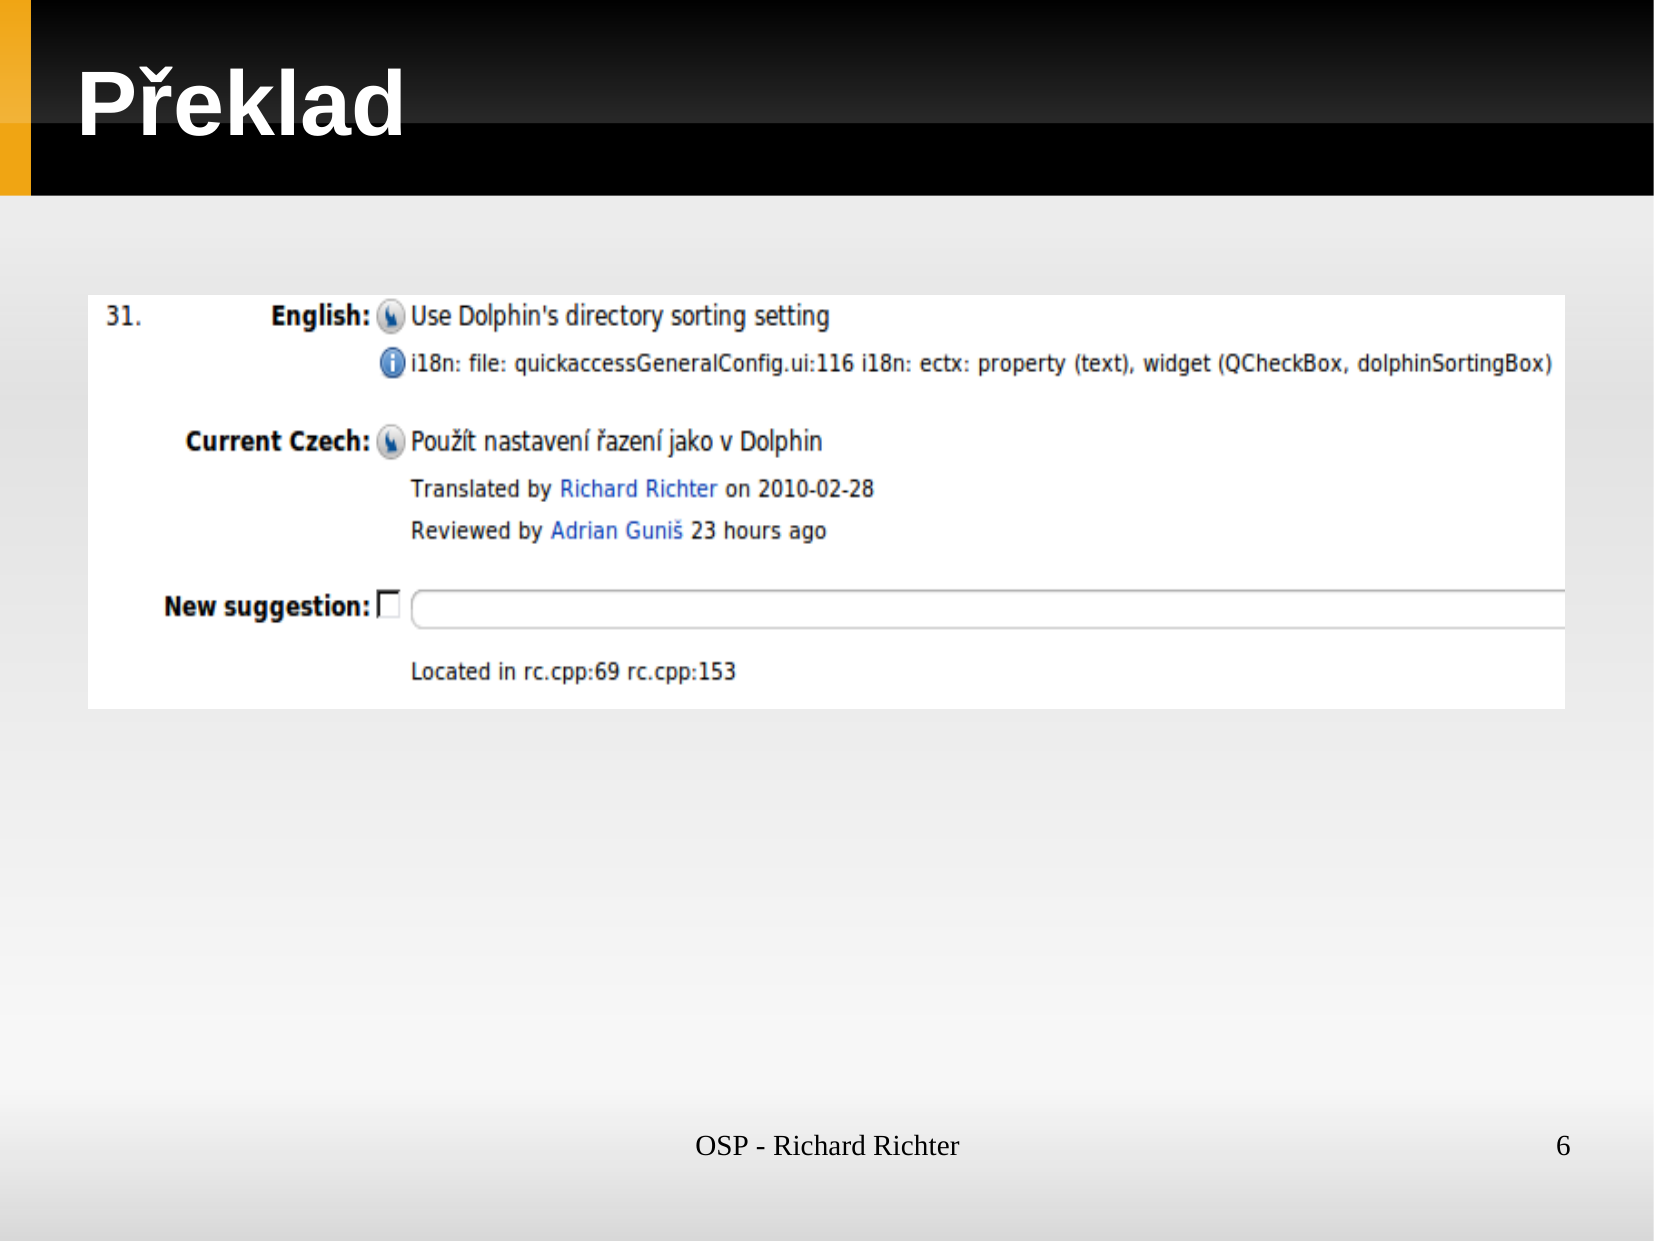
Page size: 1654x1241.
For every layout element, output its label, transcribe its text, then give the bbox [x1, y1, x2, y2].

picture [0, 0, 1654, 1241]
title Překlad [76, 0, 1565, 208]
chart [82, 290, 1571, 1109]
